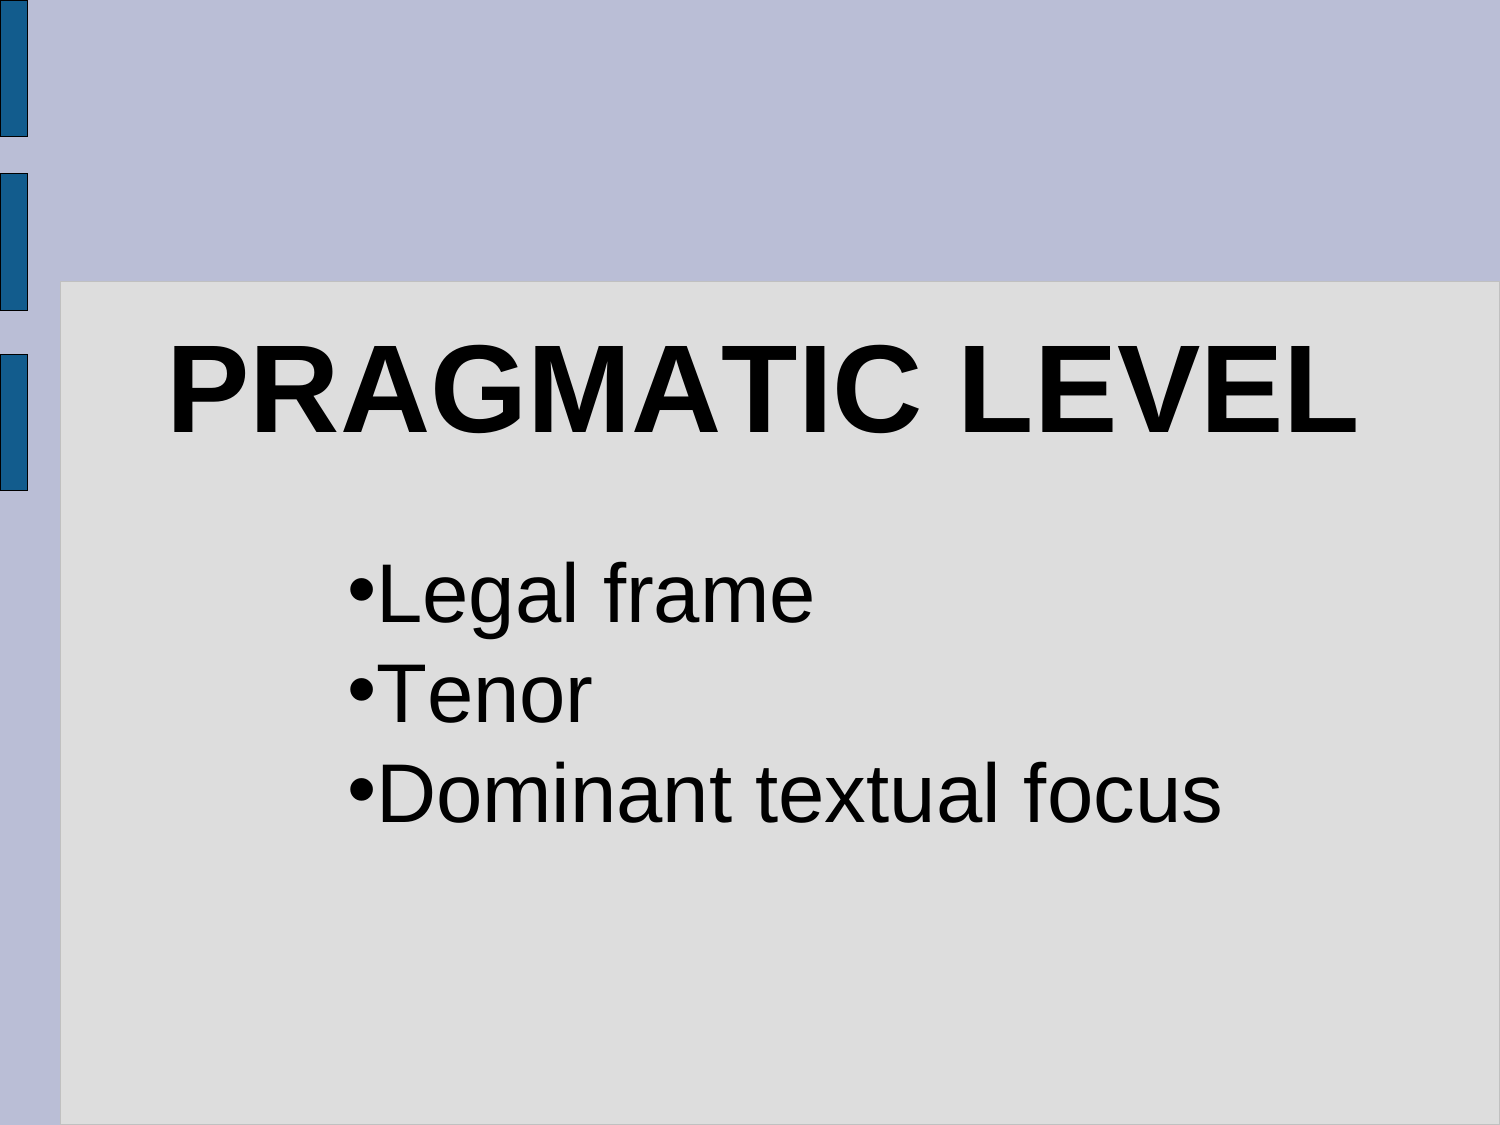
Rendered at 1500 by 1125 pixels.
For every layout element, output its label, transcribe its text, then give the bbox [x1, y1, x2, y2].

list PRAGMATIC LEVEL [88, 299, 1439, 532]
text_box Legal frame Tenor Dominant textual focus [332, 531, 1329, 947]
